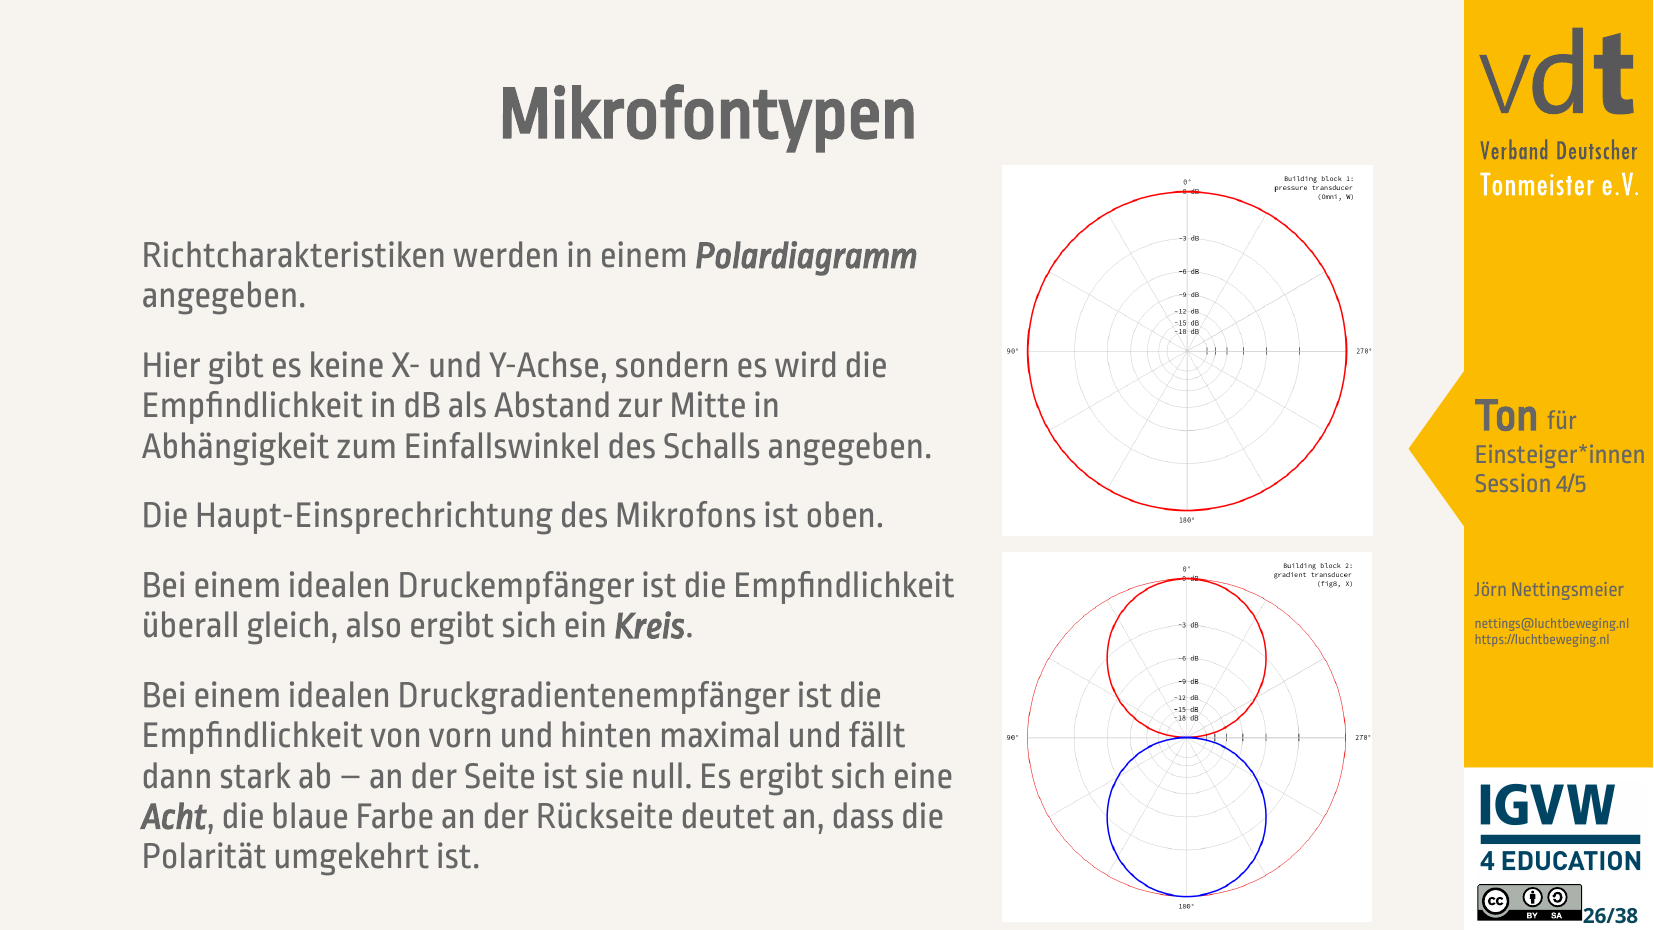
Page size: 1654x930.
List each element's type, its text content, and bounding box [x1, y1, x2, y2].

title Mikrofontypen [82, 37, 1335, 193]
list Richtcharakteristiken werden in einem Polardiagramm angegeben. Hier gibt es keine X- und Y-Achse, sondern es wird die Empfindlichkeit in dB als Abstand zur Mitte in Abhängigkeit zum Einfallswinkel des Schalls angegeben. Die Haupt-Einsprechrichtung des Mikrofons ist oben. Bei einem idealen Druckempfänger ist die Empfindlichkeit überall gleich, also ergibt sich ein Kreis. Bei einem idealen Druckgradientenempfänger ist die Empfindlichkeit von vorn und hinten maximal und fällt dann stark ab – an der Seite ist sie null. Es ergibt sich eine Acht, die blaue Farbe an der Rückseite deutet an, dass die Polarität umgekehrt ist. [141, 236, 969, 905]
picture [1002, 552, 1372, 922]
picture [1002, 165, 1373, 536]
picture [1477, 780, 1646, 882]
